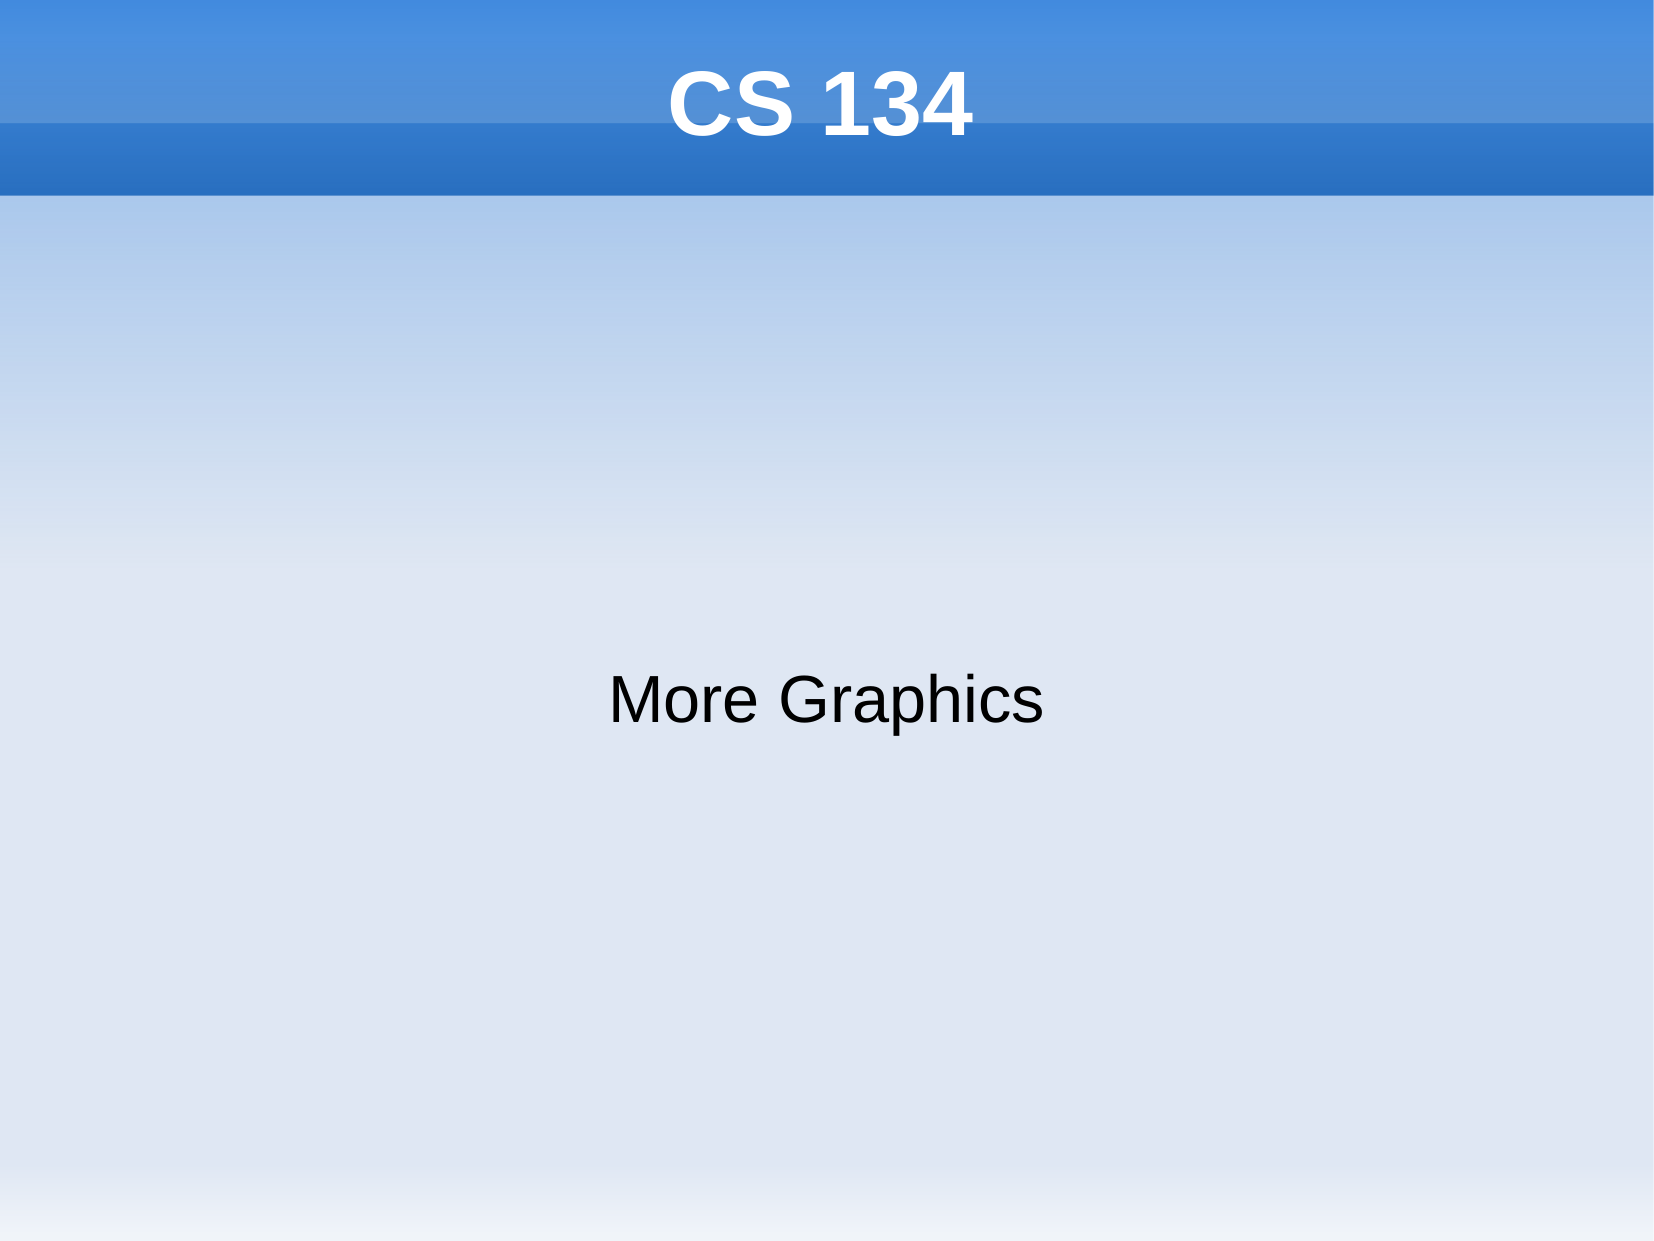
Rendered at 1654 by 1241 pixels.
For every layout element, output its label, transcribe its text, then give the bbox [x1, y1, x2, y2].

picture [0, 0, 1654, 1241]
subtitle More Graphics [82, 290, 1571, 1109]
title CS 134 [76, 0, 1565, 208]
